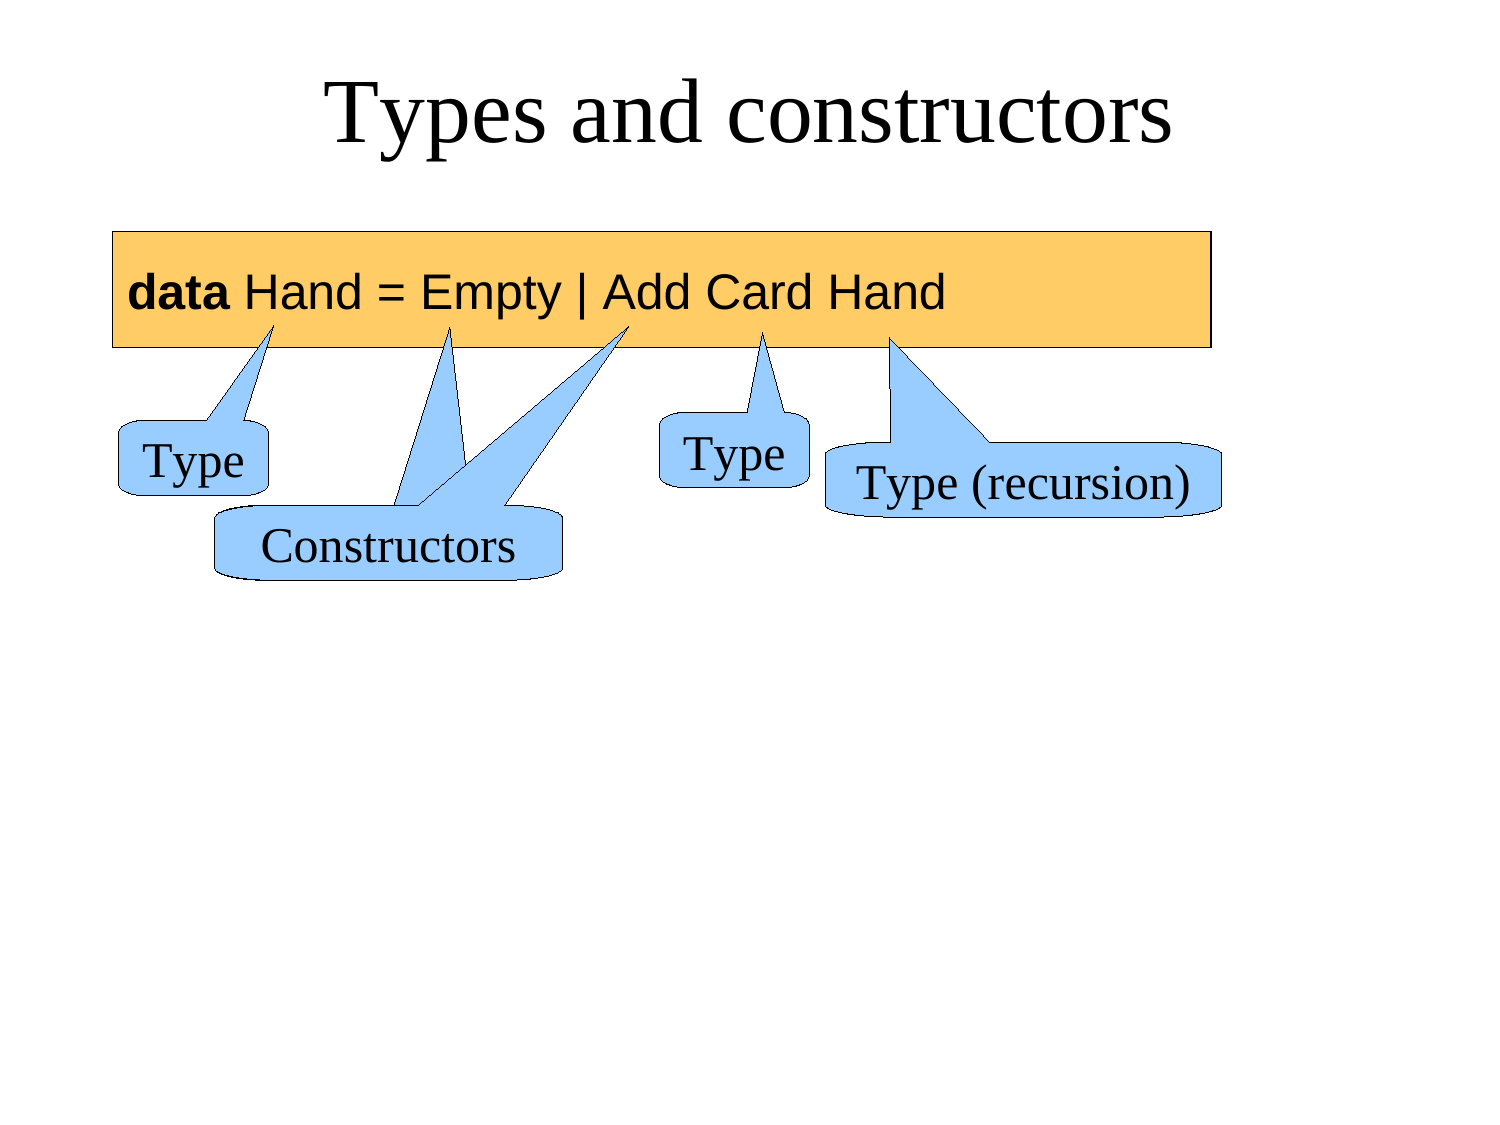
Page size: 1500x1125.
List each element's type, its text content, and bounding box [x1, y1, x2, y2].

text_box Type (recursion) [825, 337, 1222, 518]
text_box Type [118, 325, 274, 496]
text_box Constructor [394, 327, 466, 505]
text_box Constructors [214, 326, 629, 581]
text_box data Hand = Empty | Add Card Hand [112, 231, 1211, 348]
text_box Type [659, 332, 810, 488]
title Types and constructors [112, 17, 1388, 205]
